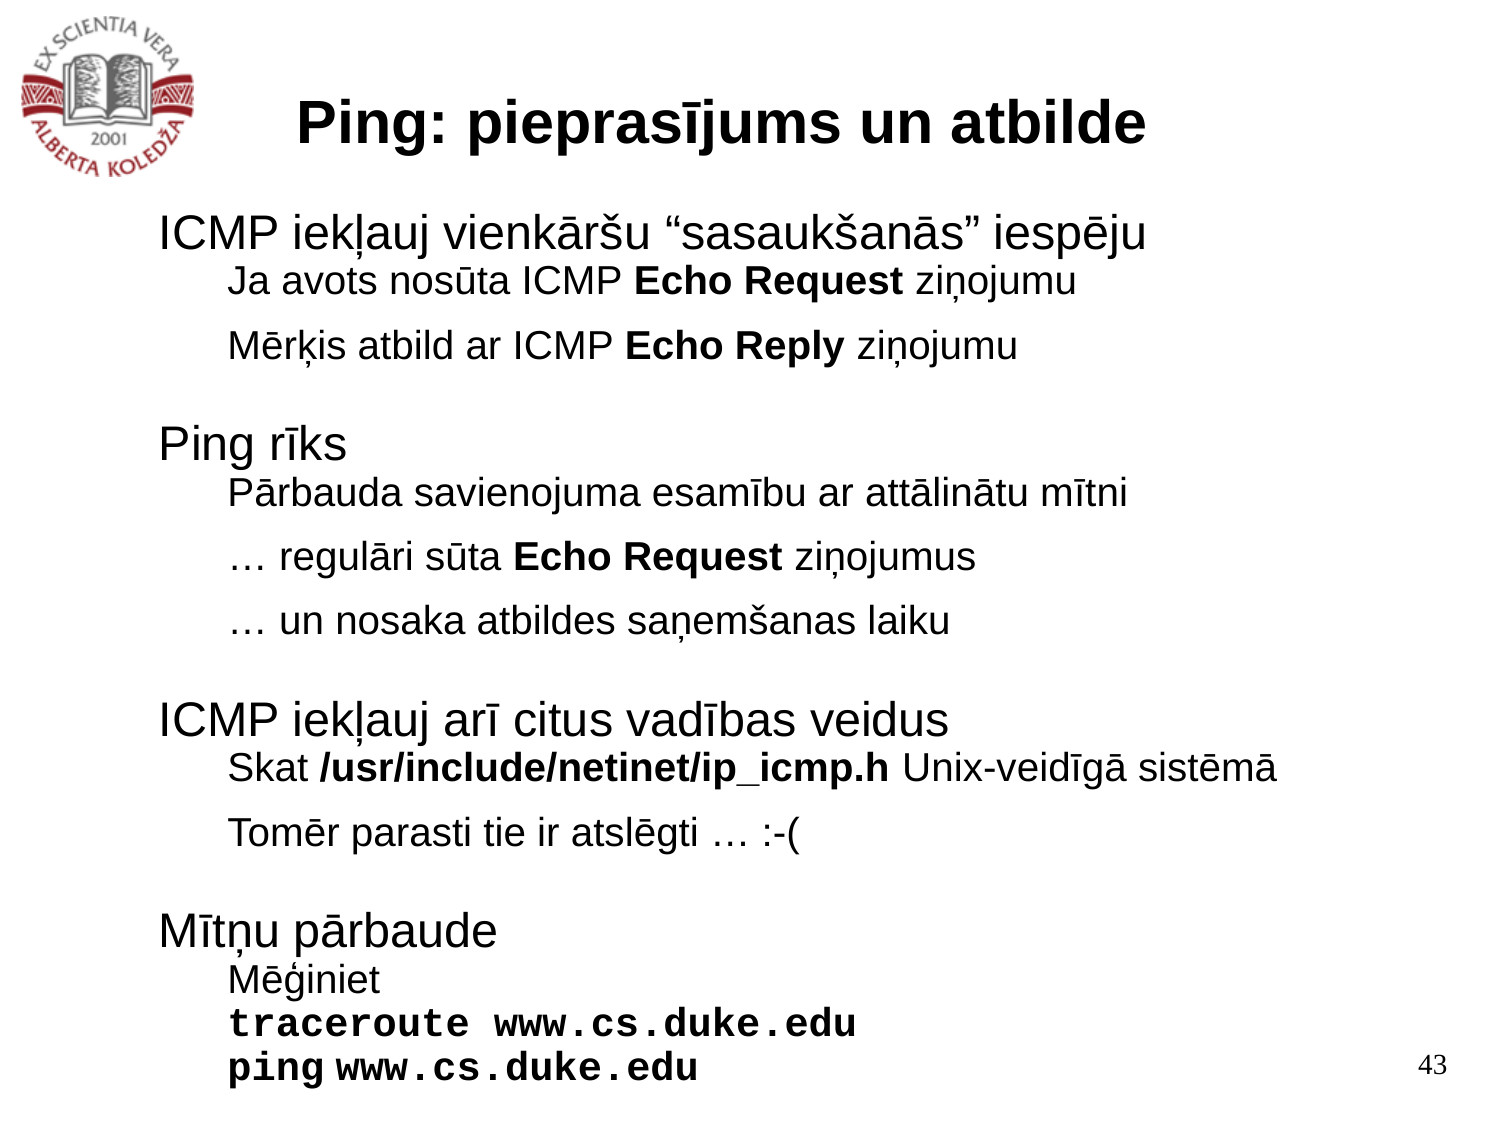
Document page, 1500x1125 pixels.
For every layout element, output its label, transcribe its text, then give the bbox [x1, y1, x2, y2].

picture [21, 16, 194, 177]
list ICMP iekļauj vienkāršu “sasaukšanās” iespēju Ja avots nosūta ICMP Echo Request ziņojumu Mērķis atbild ar ICMP Echo Reply ziņojumu Ping rīks Pārbauda savienojuma esamību ar attālinātu mītni … regulāri sūta Echo Request ziņojumus … un nosaka atbildes saņemšanas laiku ICMP iekļauj arī citus vadības veidus Skat /usr/include/netinet/ip_icmp.h Unix-veidīgā sistēmā Tomēr parasti tie ir atslēgti … :-( Mītņu pārbaude Mēģiniet traceroute www.cs.duke.edu ping www.cs.duke.edu [74, 200, 1463, 1101]
title Ping: pieprasījums un atbilde [50, 62, 1374, 175]
